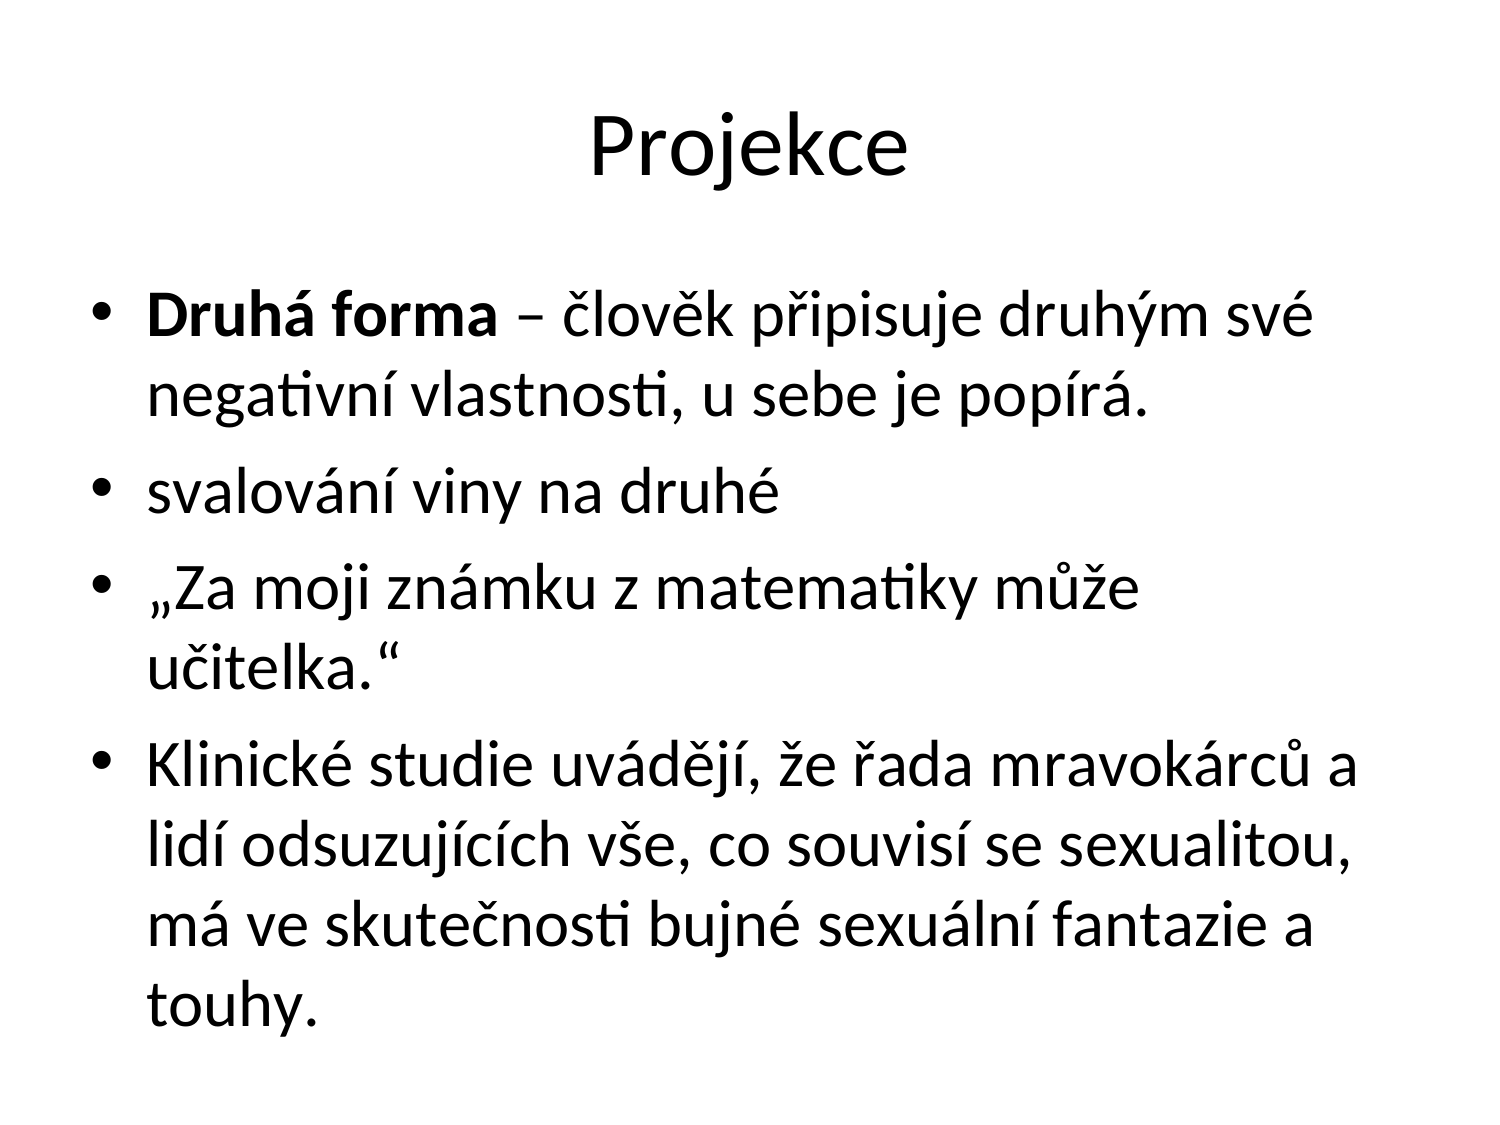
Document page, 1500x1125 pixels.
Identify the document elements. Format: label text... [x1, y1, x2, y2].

list Druhá forma – člověk připisuje druhým své negativní vlastnosti, u sebe je popírá. svalování viny na druhé „Za moji známku z matematiky může učitelka.“ Klinické studie uvádějí, že řada mravokárců a lidí odsuzujících vše, co souvisí se sexualitou, má ve skutečnosti bujné sexuální fantazie a touhy. [75, 262, 1426, 1048]
title Projekce [75, 45, 1426, 233]
